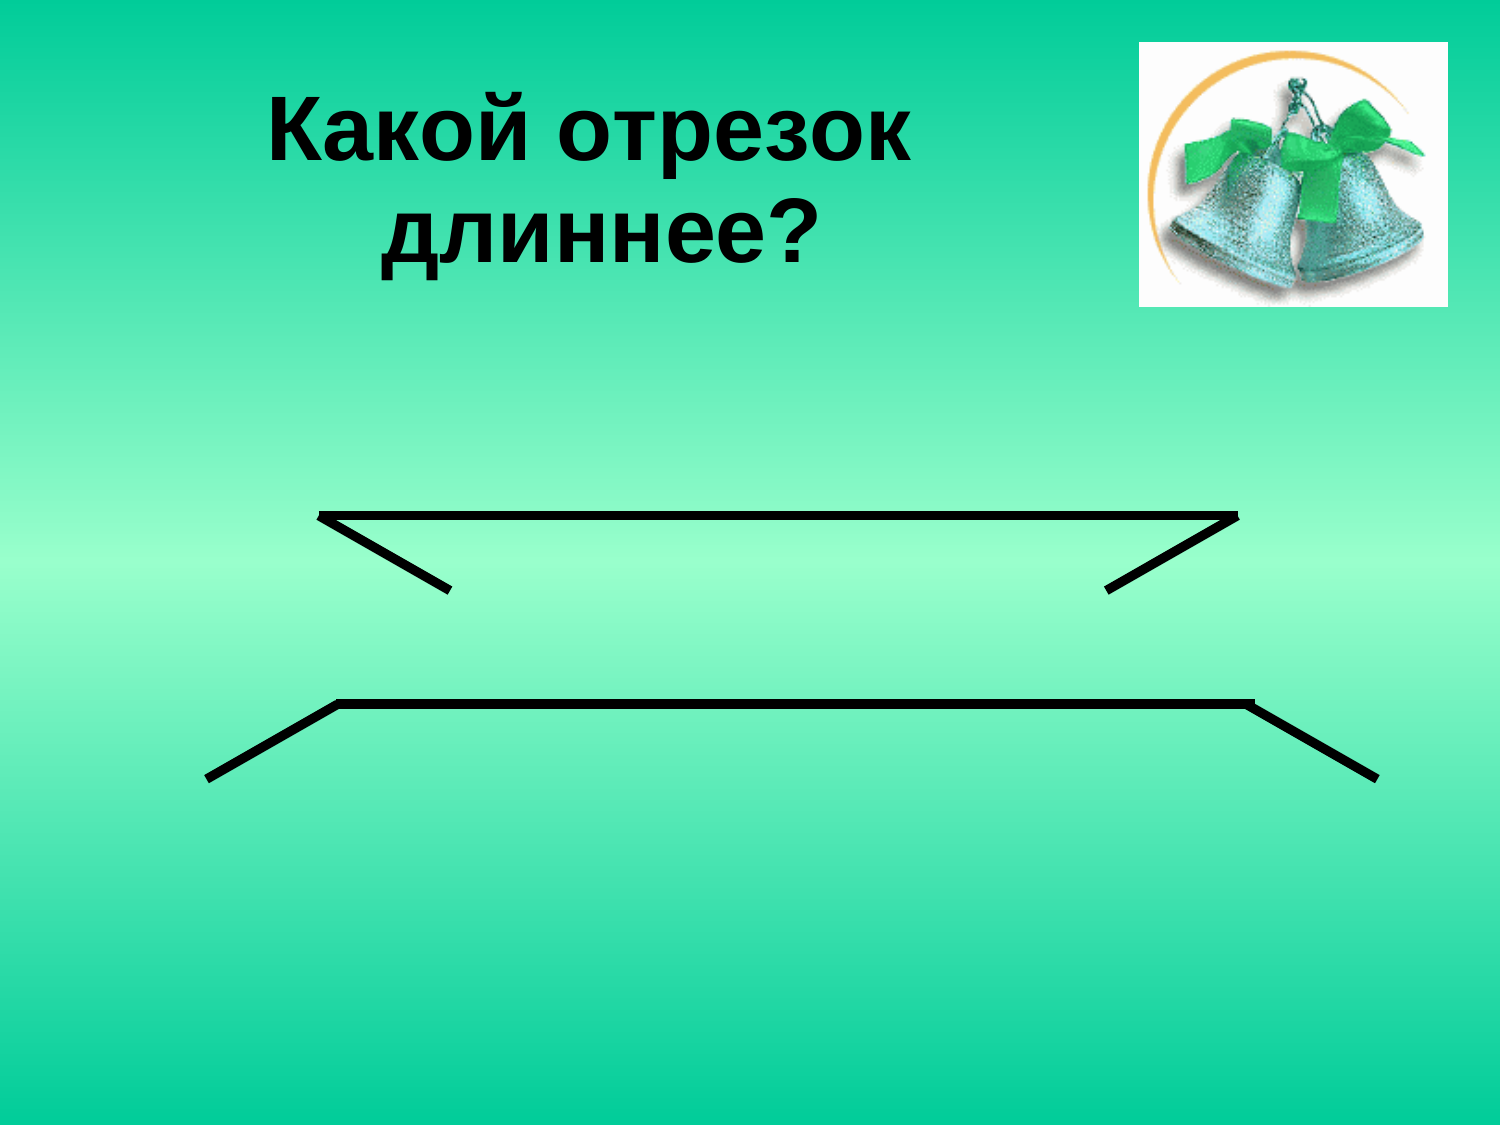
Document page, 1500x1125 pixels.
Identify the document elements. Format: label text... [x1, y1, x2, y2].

title Какой отрезок длиннее? [75, 45, 1105, 315]
picture [1139, 42, 1448, 307]
